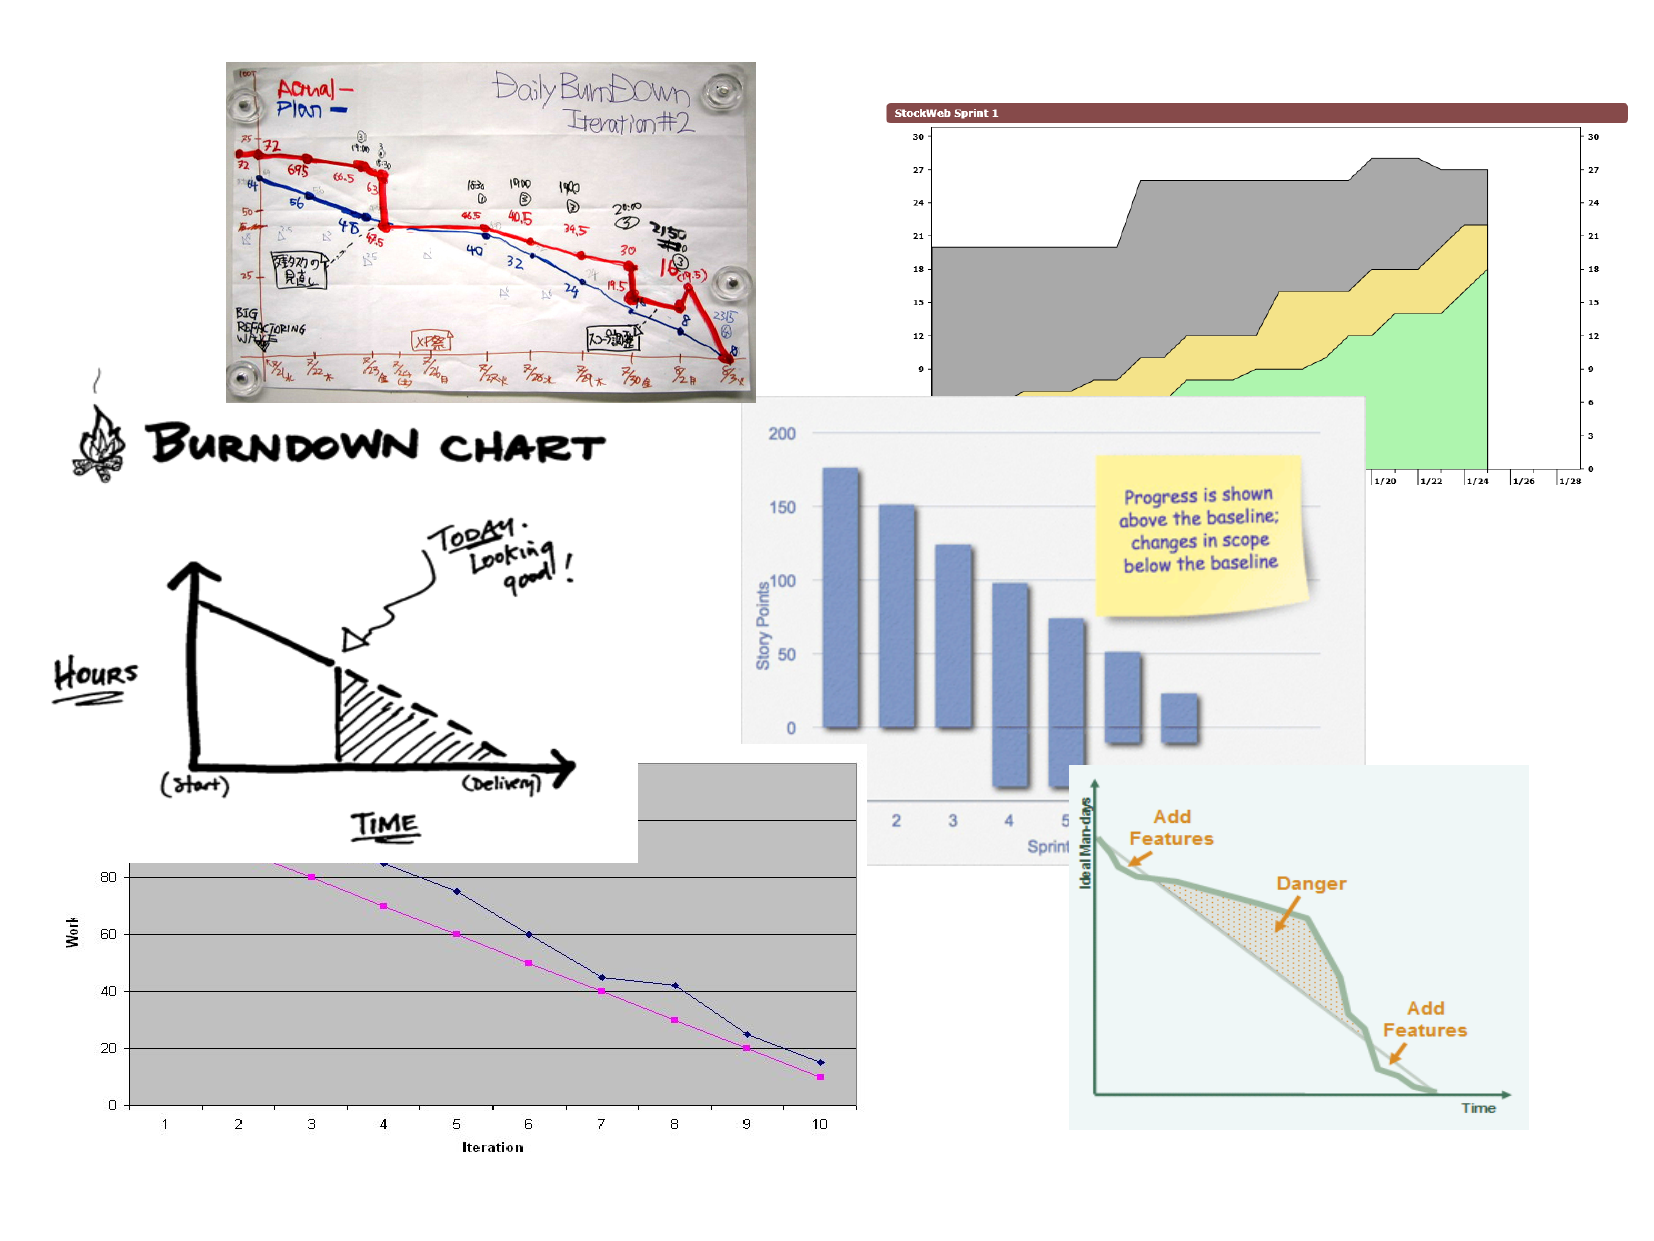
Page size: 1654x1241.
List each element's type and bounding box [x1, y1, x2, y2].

picture [37, 62, 1631, 1165]
